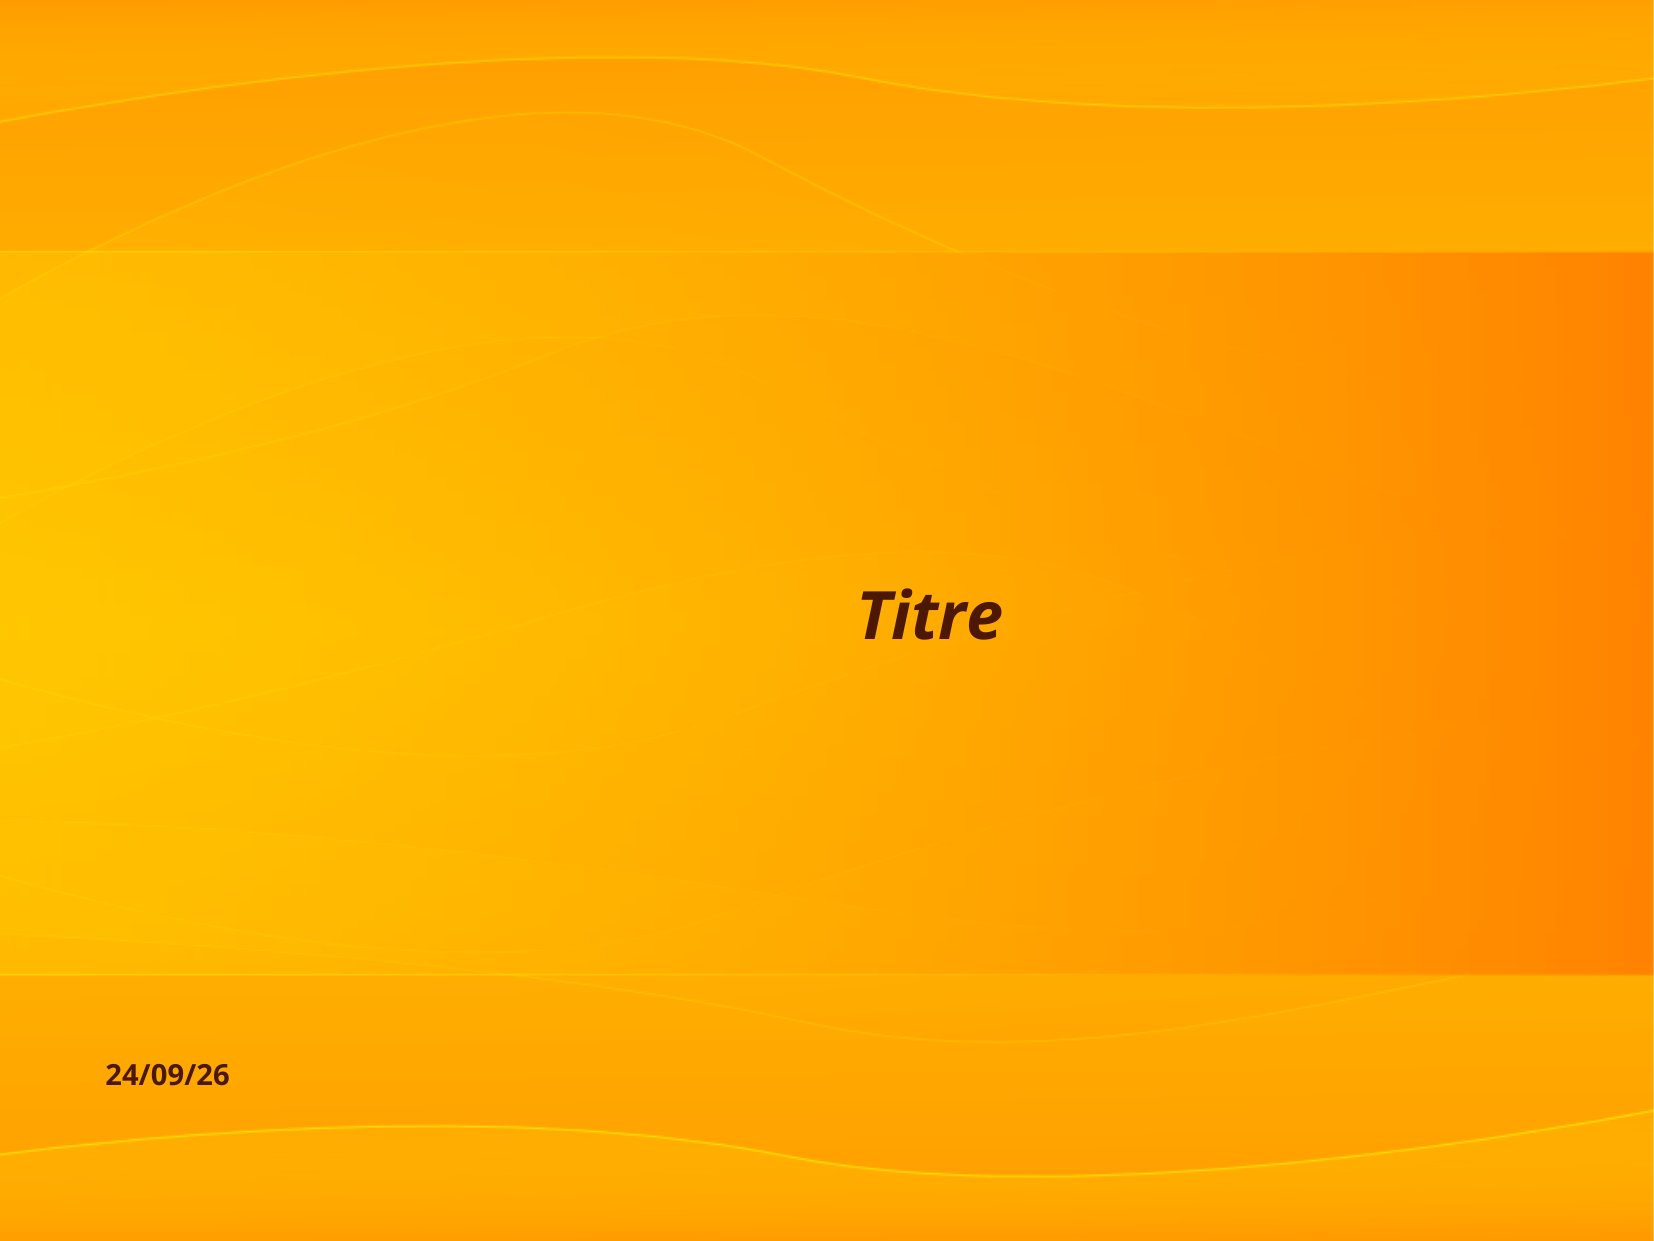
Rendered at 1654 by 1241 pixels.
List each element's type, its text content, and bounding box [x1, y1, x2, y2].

title Titre [797, 259, 1636, 969]
picture [0, 0, 1654, 1241]
